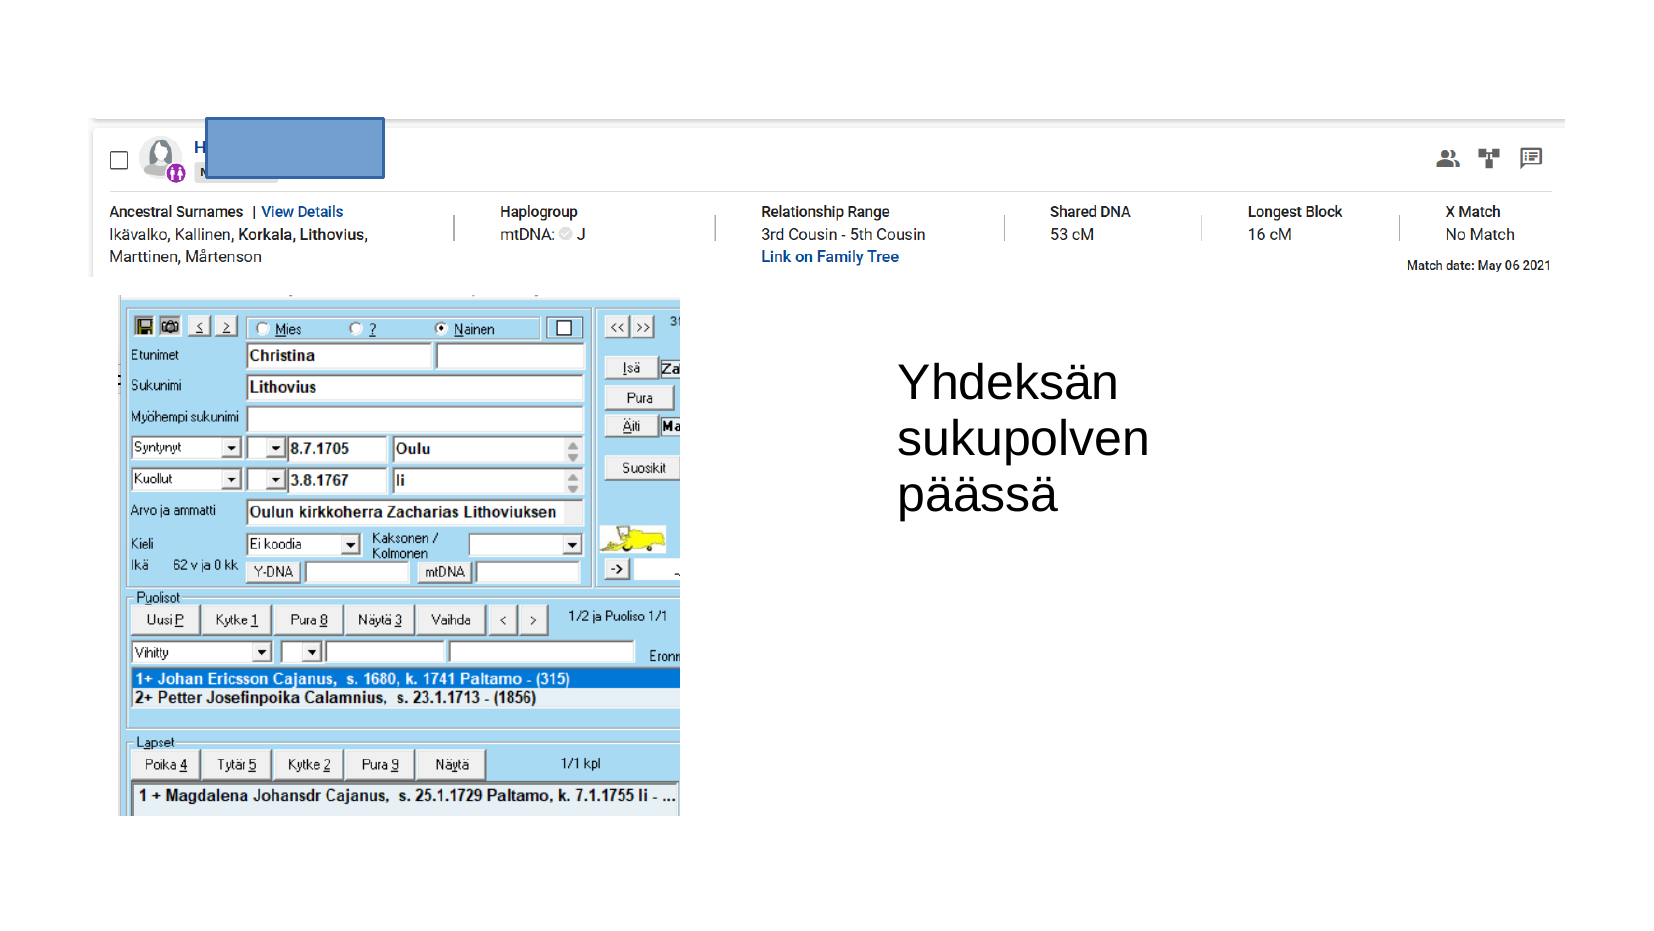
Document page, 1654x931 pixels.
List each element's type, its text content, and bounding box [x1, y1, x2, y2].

picture [88, 118, 1565, 277]
picture [118, 295, 680, 816]
list Yhdeksän sukupolven päässä [826, 354, 1211, 650]
text_box [206, 118, 384, 178]
